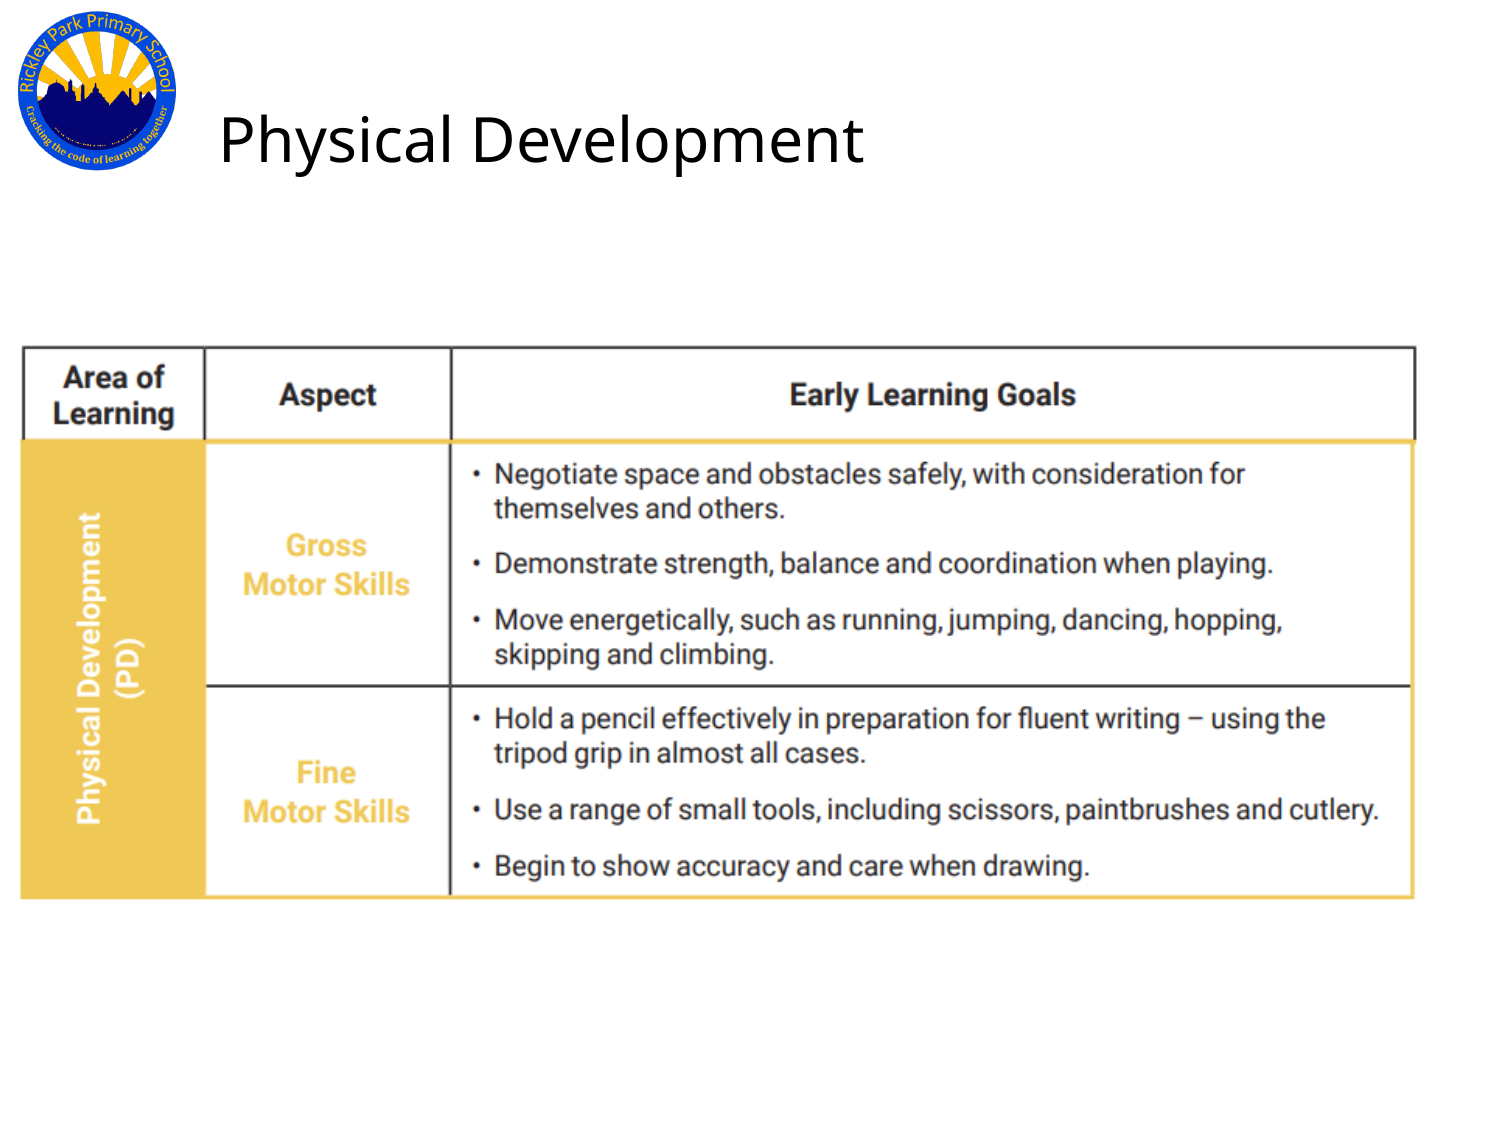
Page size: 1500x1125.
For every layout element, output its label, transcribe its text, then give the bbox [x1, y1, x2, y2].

text_box Physical Development [203, 92, 1255, 184]
picture [16, 335, 1426, 912]
picture [16, 11, 177, 172]
